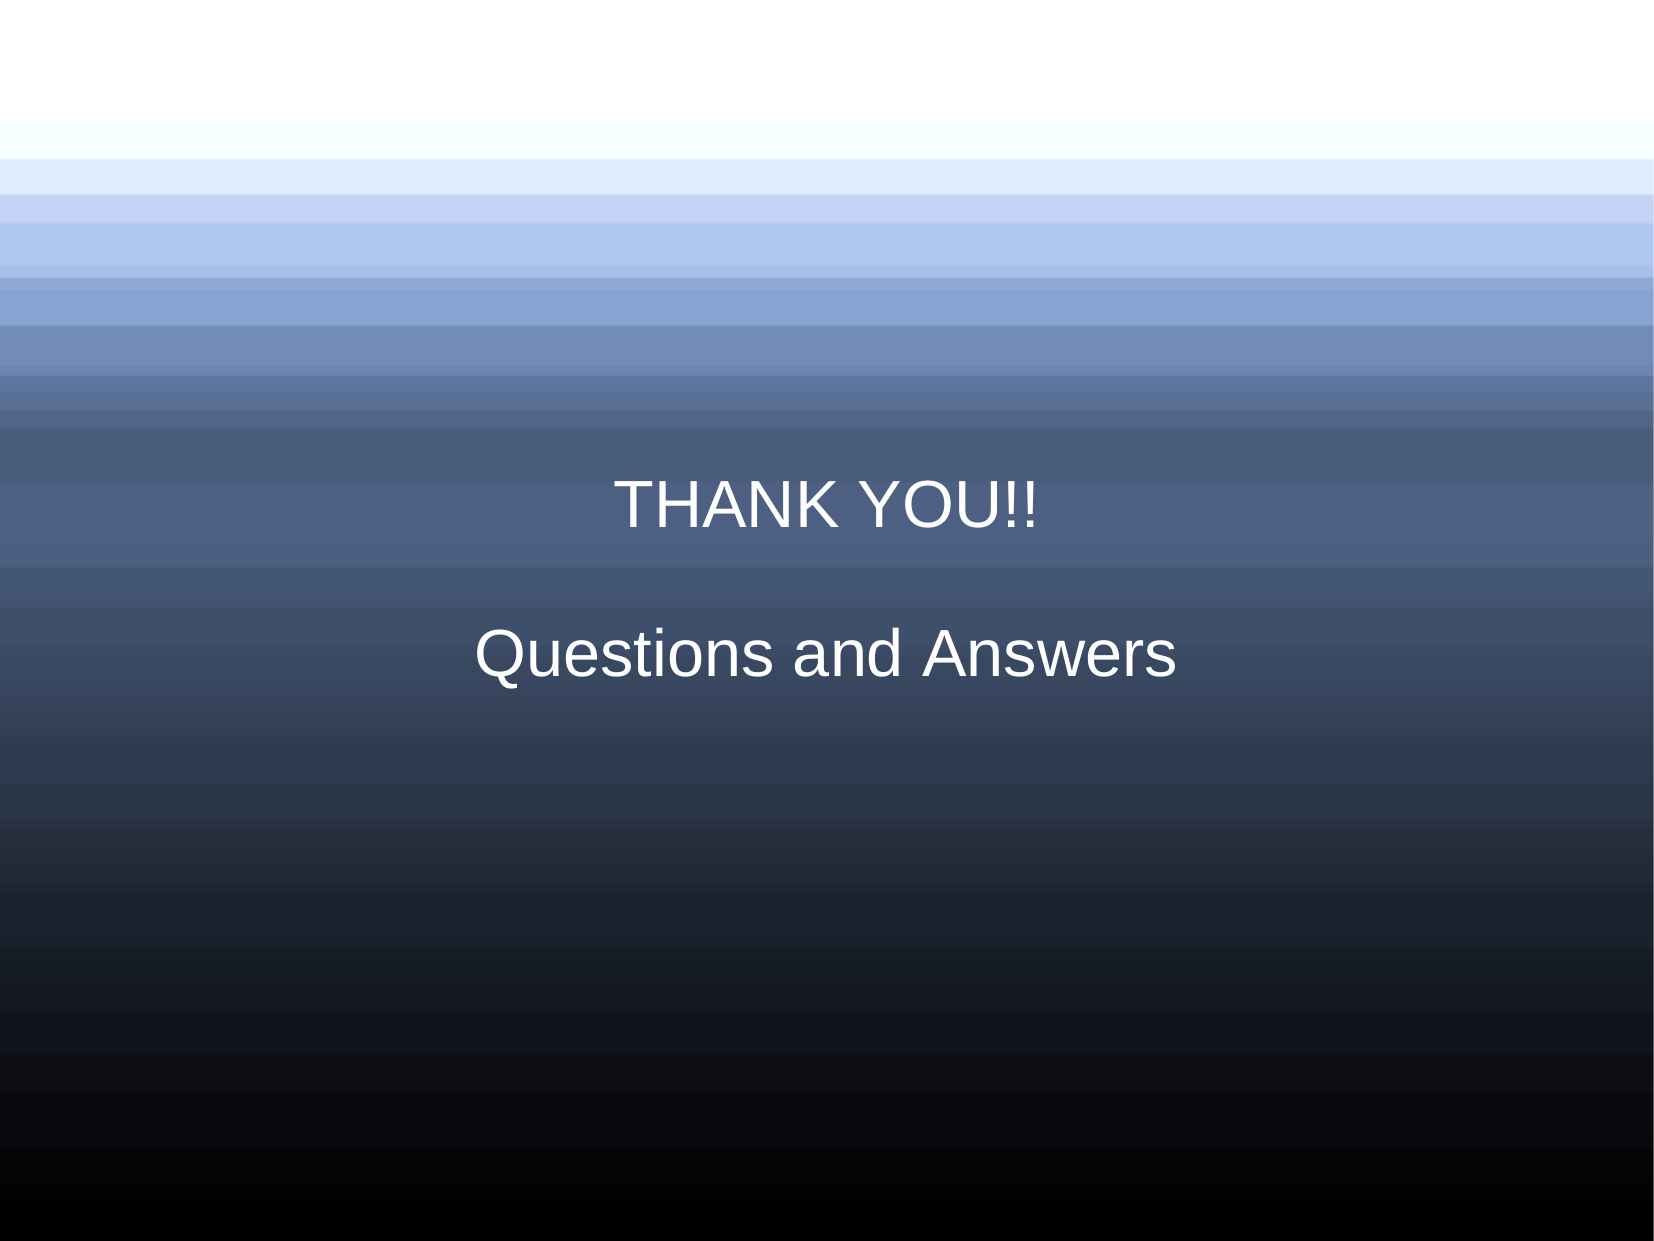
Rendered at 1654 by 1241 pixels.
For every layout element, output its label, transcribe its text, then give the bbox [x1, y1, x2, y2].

picture [0, 0, 1654, 1241]
subtitle THANK YOU!! Questions and Answers [82, 49, 1571, 1109]
